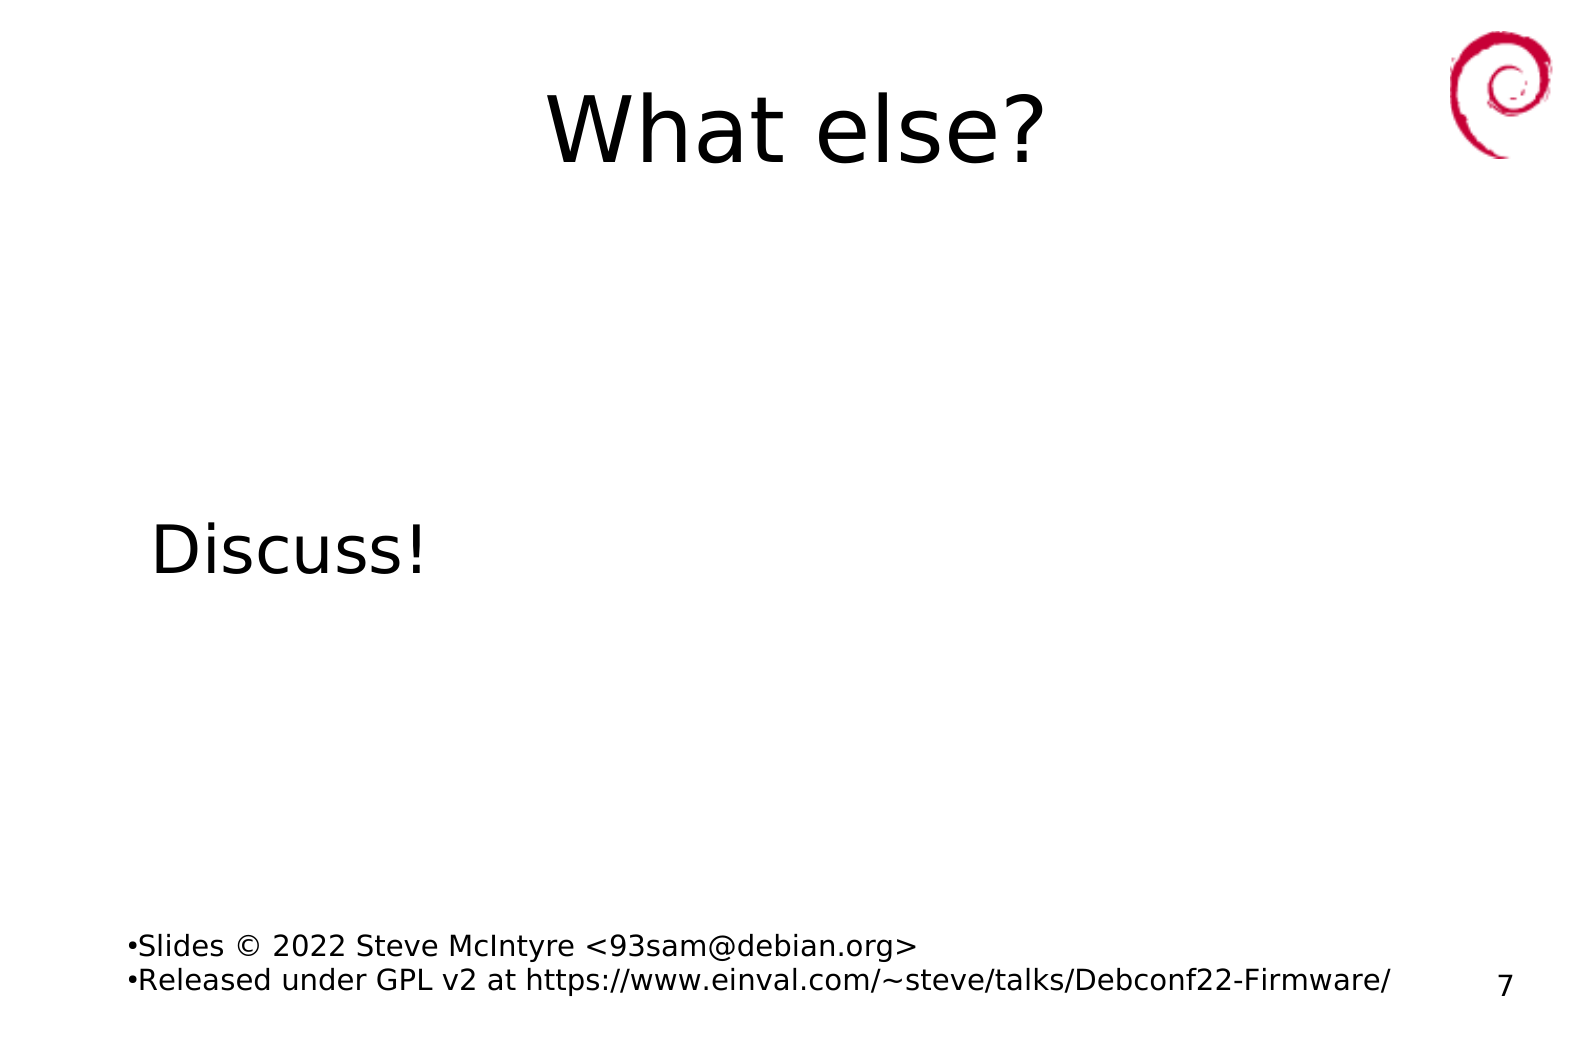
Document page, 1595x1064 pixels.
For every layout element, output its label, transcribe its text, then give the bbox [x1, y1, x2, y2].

list Discuss! [79, 248, 1515, 951]
picture [1450, 31, 1555, 159]
text_box Slides © 2022 Steve McIntyre <93sam@debian.org> Released under GPL v2 at https://www.einval.com/~steve/talks/Debconf22-Firmware/ [113, 921, 1486, 1040]
title What else? [79, 42, 1515, 220]
